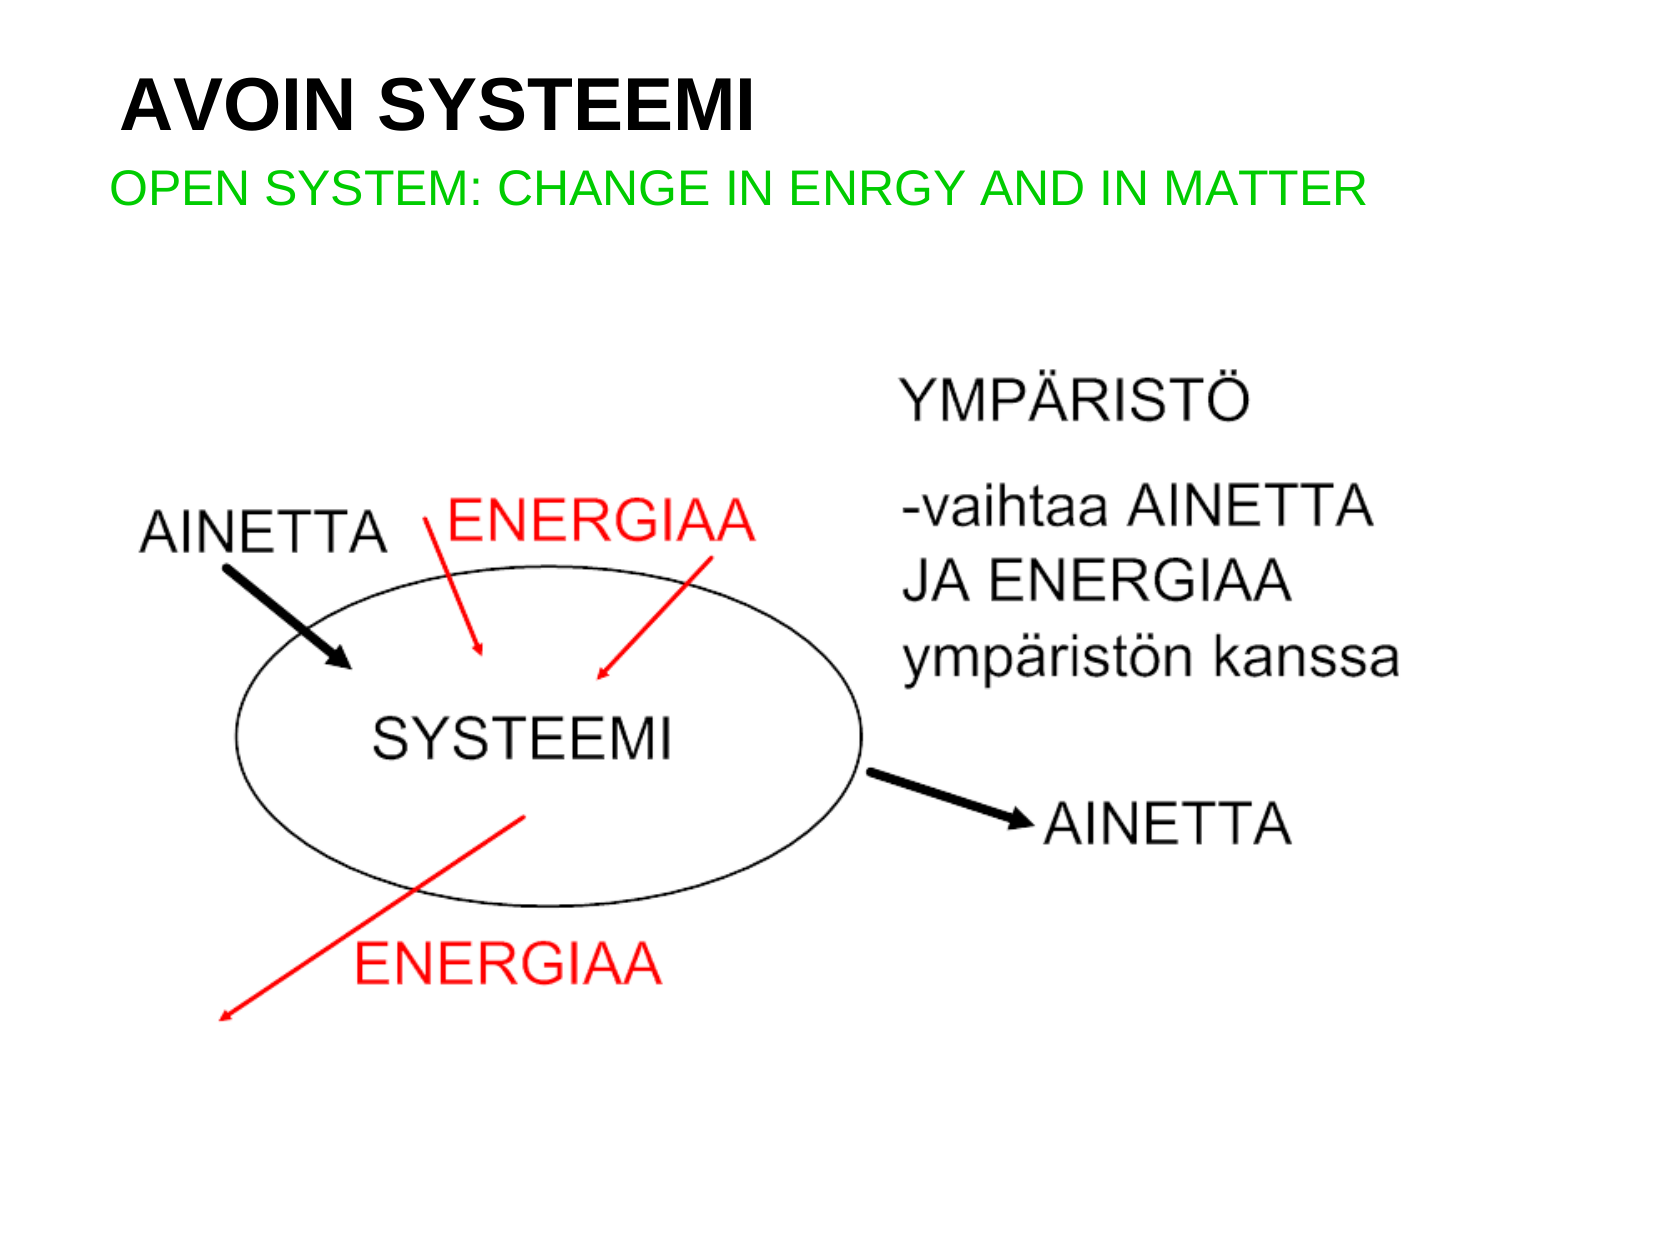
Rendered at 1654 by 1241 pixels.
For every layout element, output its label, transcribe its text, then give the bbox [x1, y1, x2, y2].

picture [89, 288, 1489, 1063]
text_box AVOIN SYSTEEMI [104, 48, 1418, 153]
text_box OPEN SYSTEM: CHANGE IN ENRGY AND IN MATTER [94, 153, 1619, 280]
